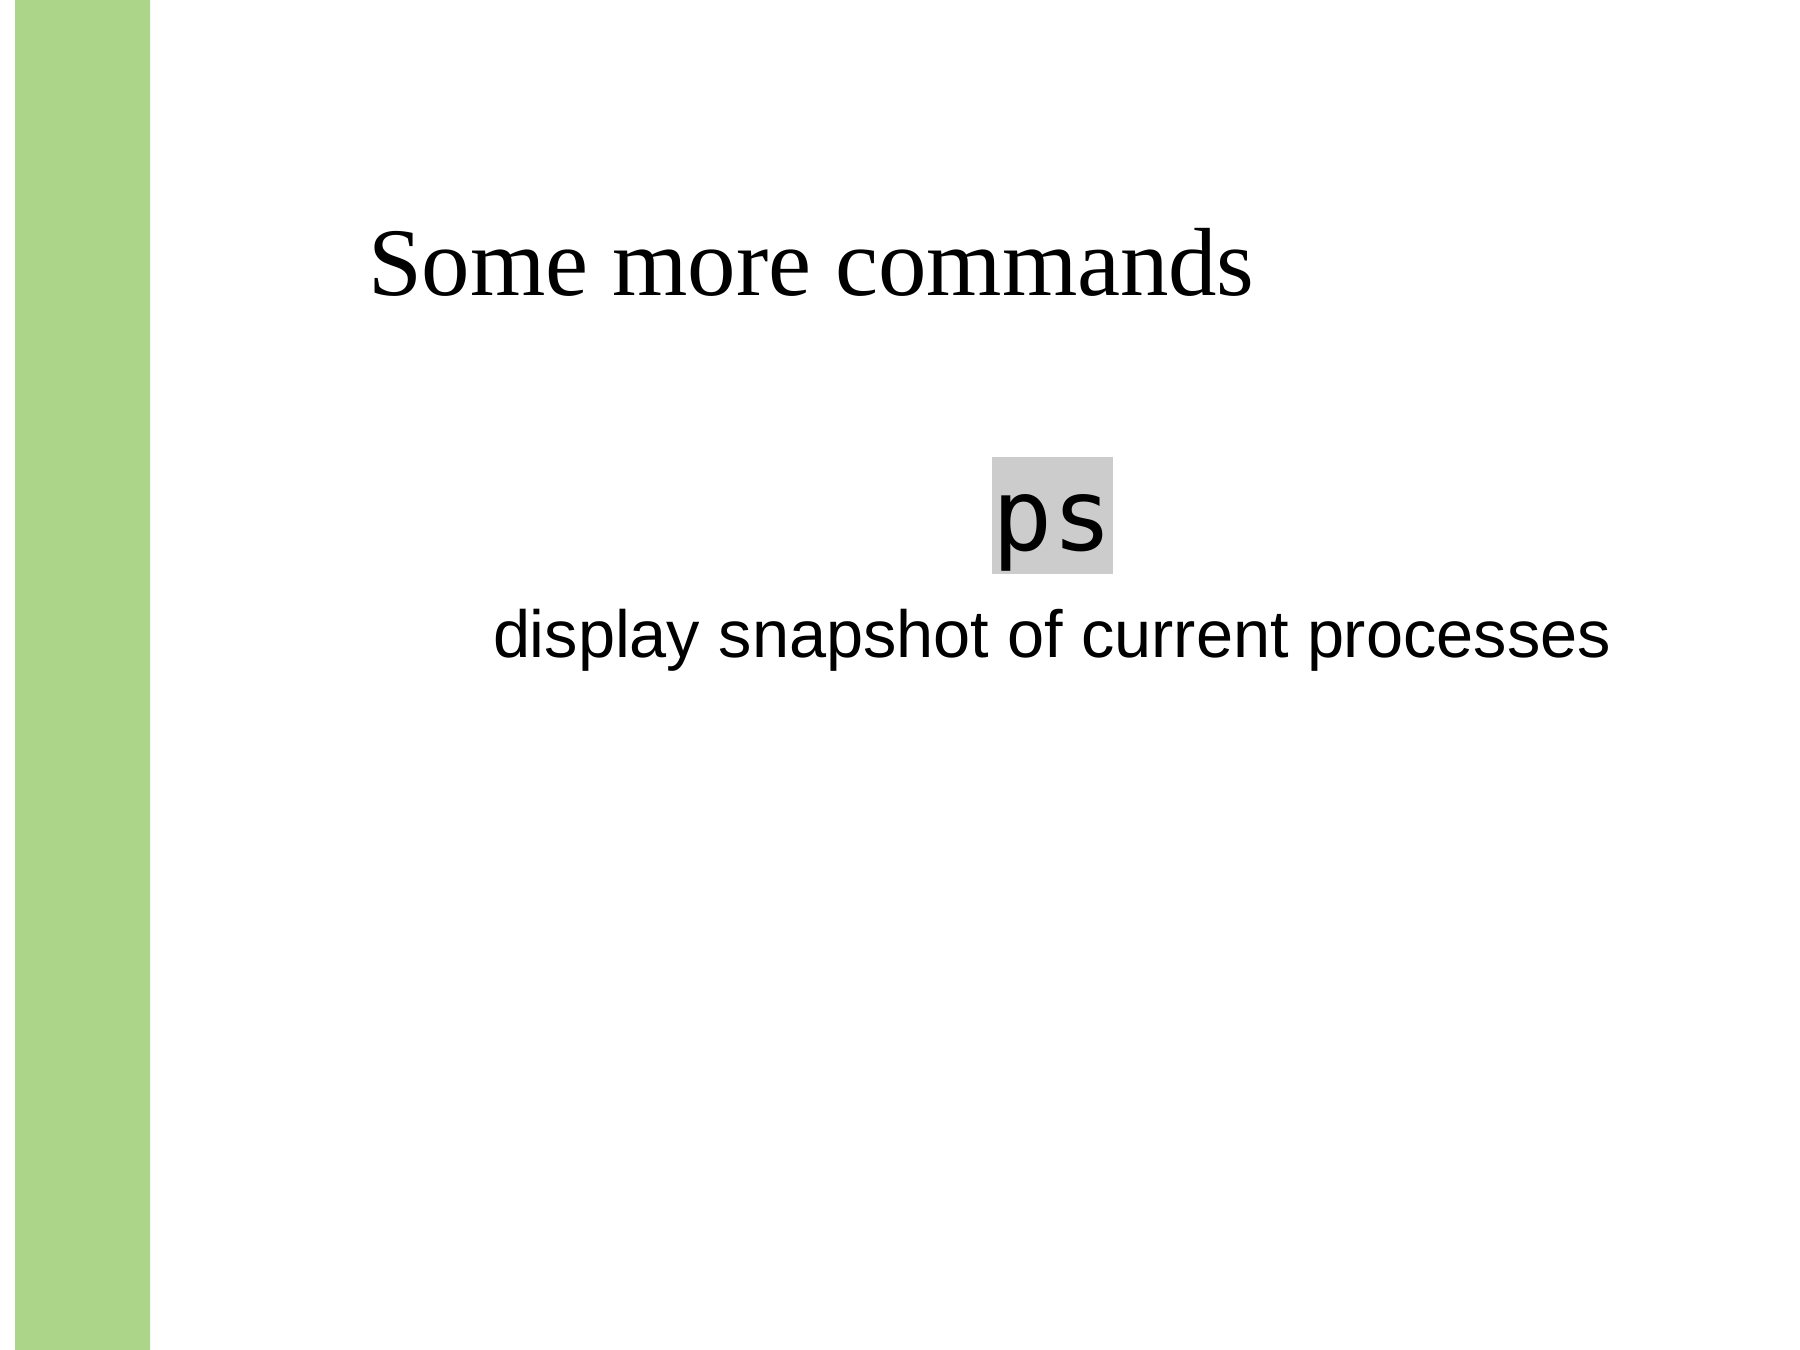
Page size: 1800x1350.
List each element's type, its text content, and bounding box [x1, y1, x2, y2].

subtitle Some more commands [368, 101, 1531, 424]
text_box ps display snapshot of current processes [360, 449, 1711, 1069]
